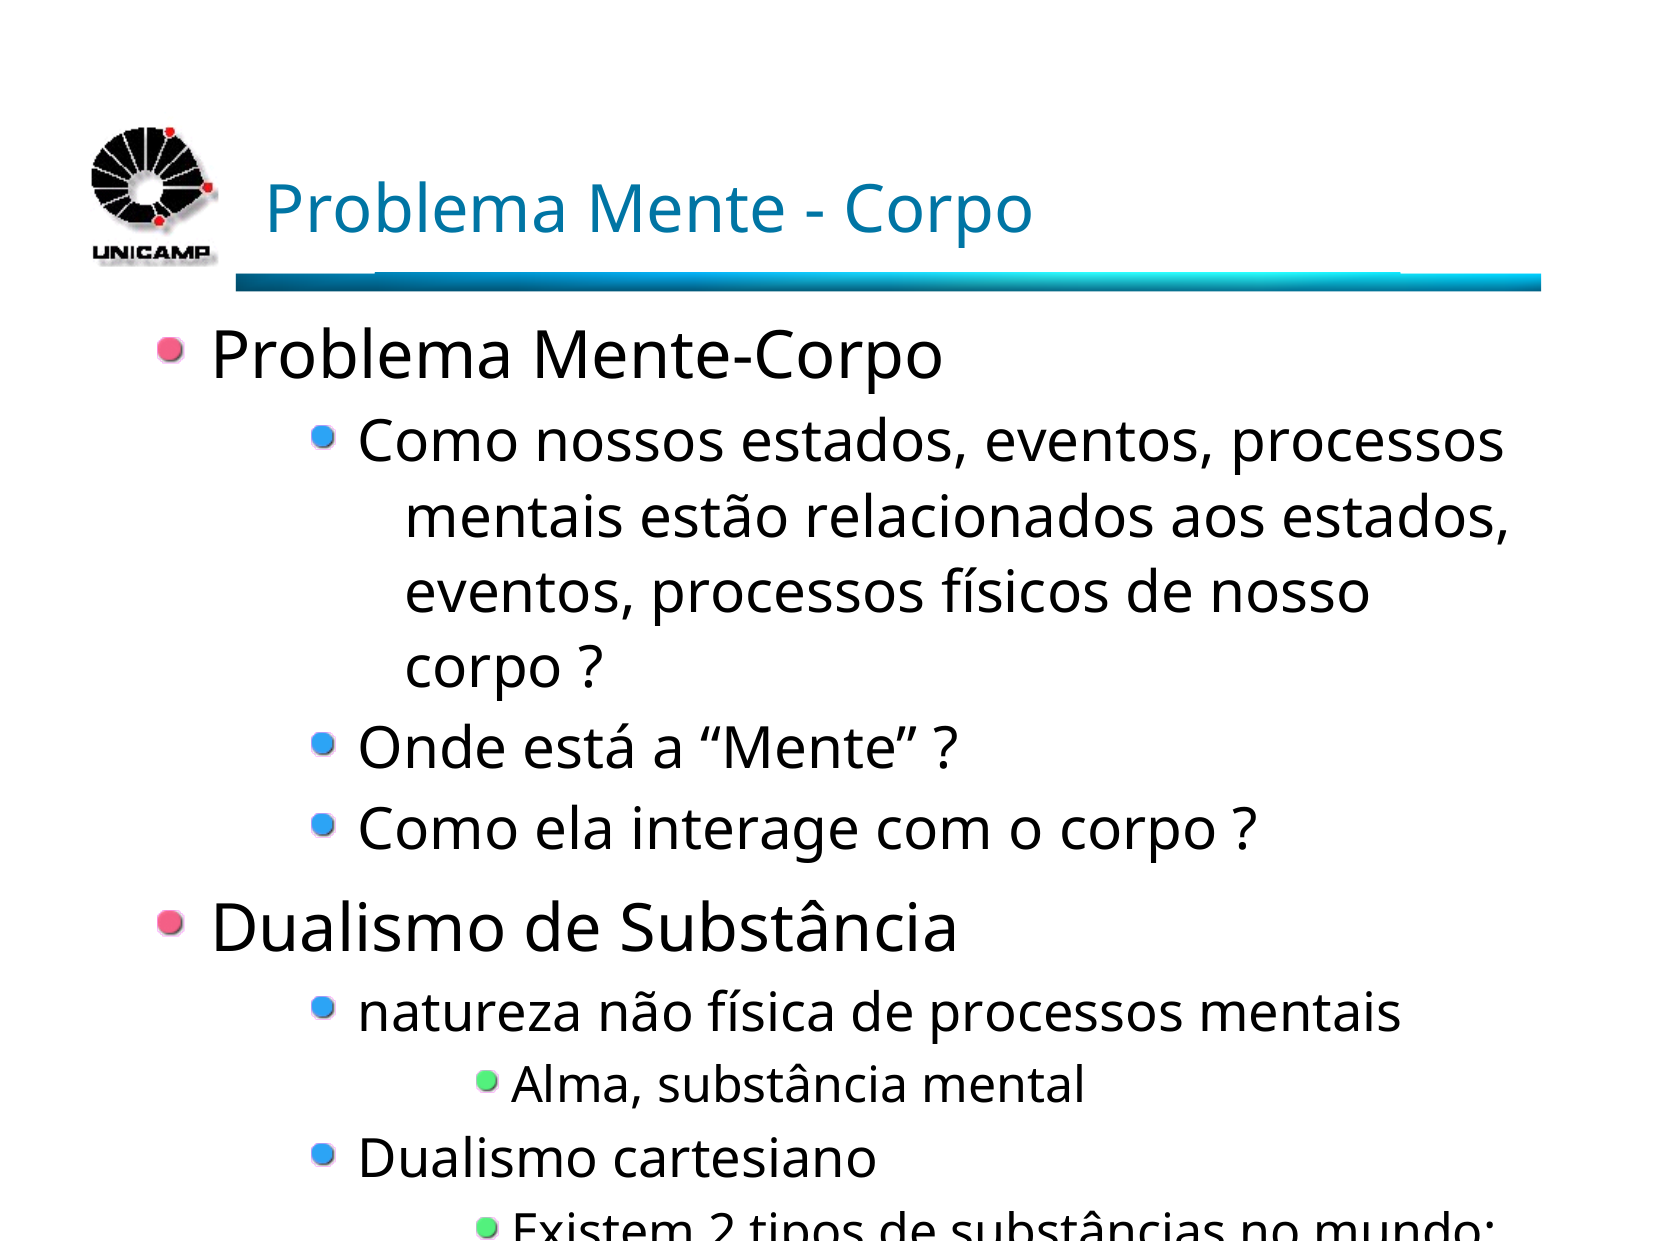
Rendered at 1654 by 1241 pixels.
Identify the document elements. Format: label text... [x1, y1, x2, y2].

picture [125, 272, 1654, 295]
picture [475, 1216, 500, 1241]
list Problema Mente-Corpo Como nossos estados, eventos, processos mentais estão relacionados aos estados, eventos, processos físicos de nosso corpo ? Onde está a “Mente” ? Como ela interage com o corpo ? Dualismo de Substância natureza não física de processos mentais Alma, substância mental Dualismo cartesiano Existem 2 tipos de substâncias no mundo: substâncias físicas (materiais) e substâncias mentais [121, 309, 1534, 1167]
title Problema Mente - Corpo [264, 42, 1534, 250]
